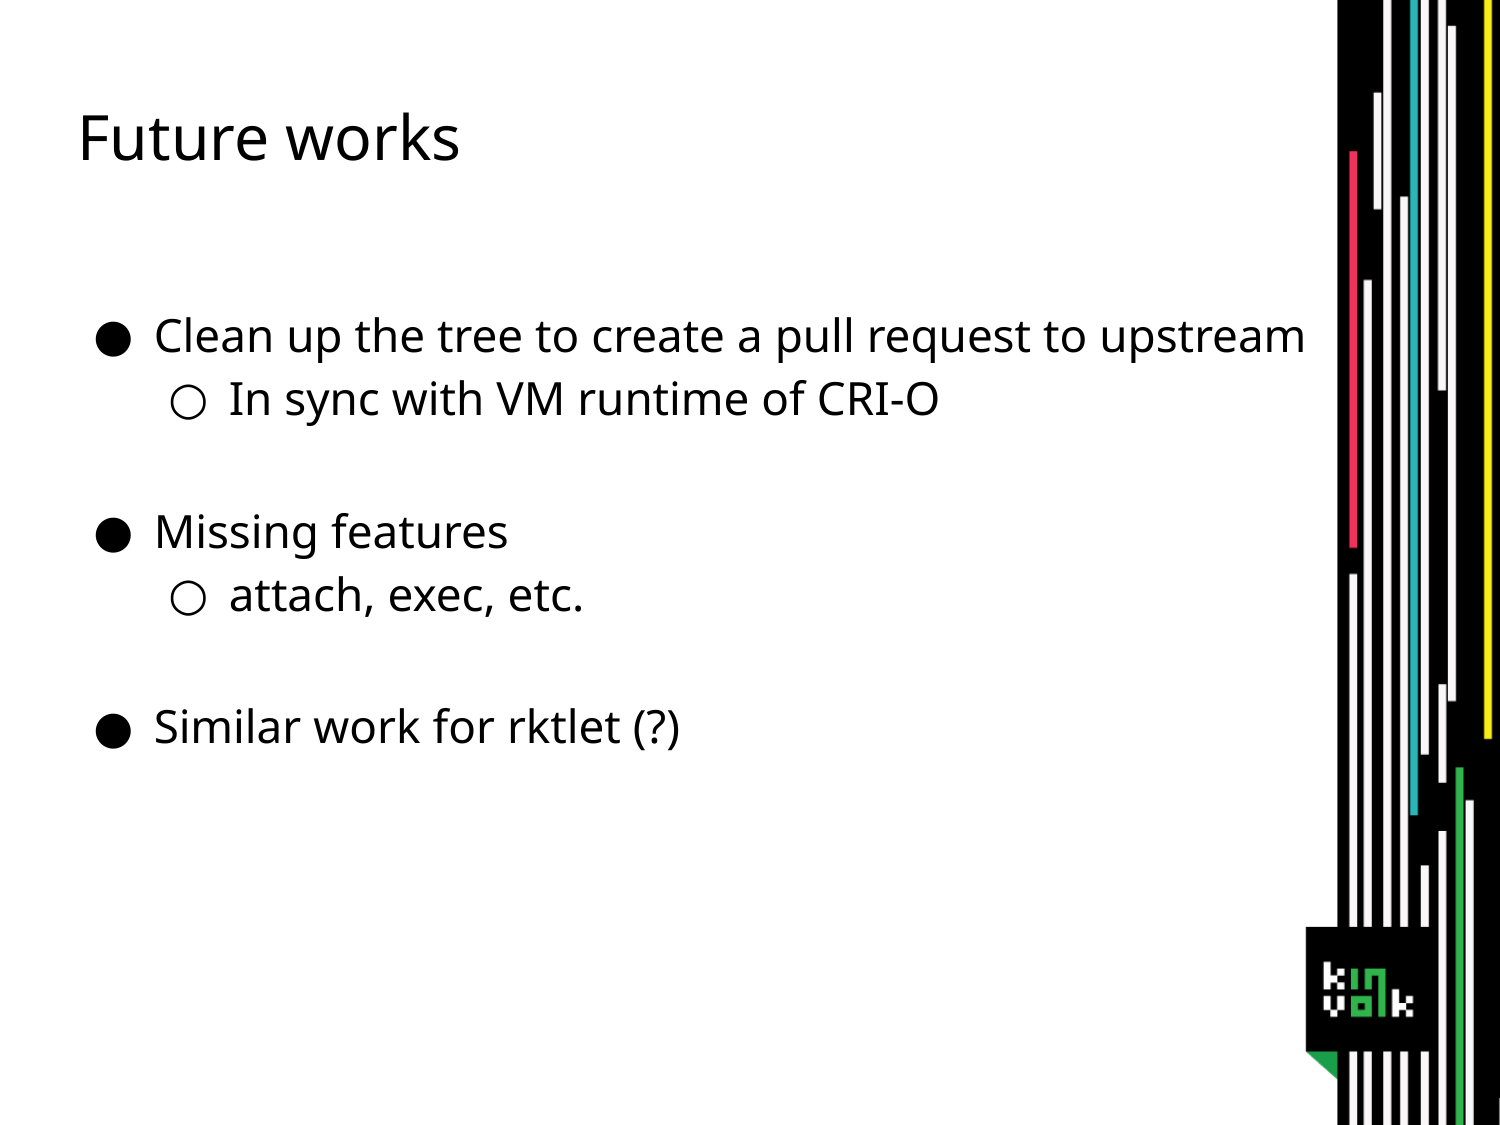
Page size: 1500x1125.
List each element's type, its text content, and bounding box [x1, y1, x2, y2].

title Future works [62, 83, 1333, 209]
list Clean up the tree to create a pull request to upstream In sync with VM runtime of CRI-O Missing features attach, exec, etc. Similar work for rktlet (?) [63, 283, 1335, 1031]
picture [0, 0, 1500, 1125]
